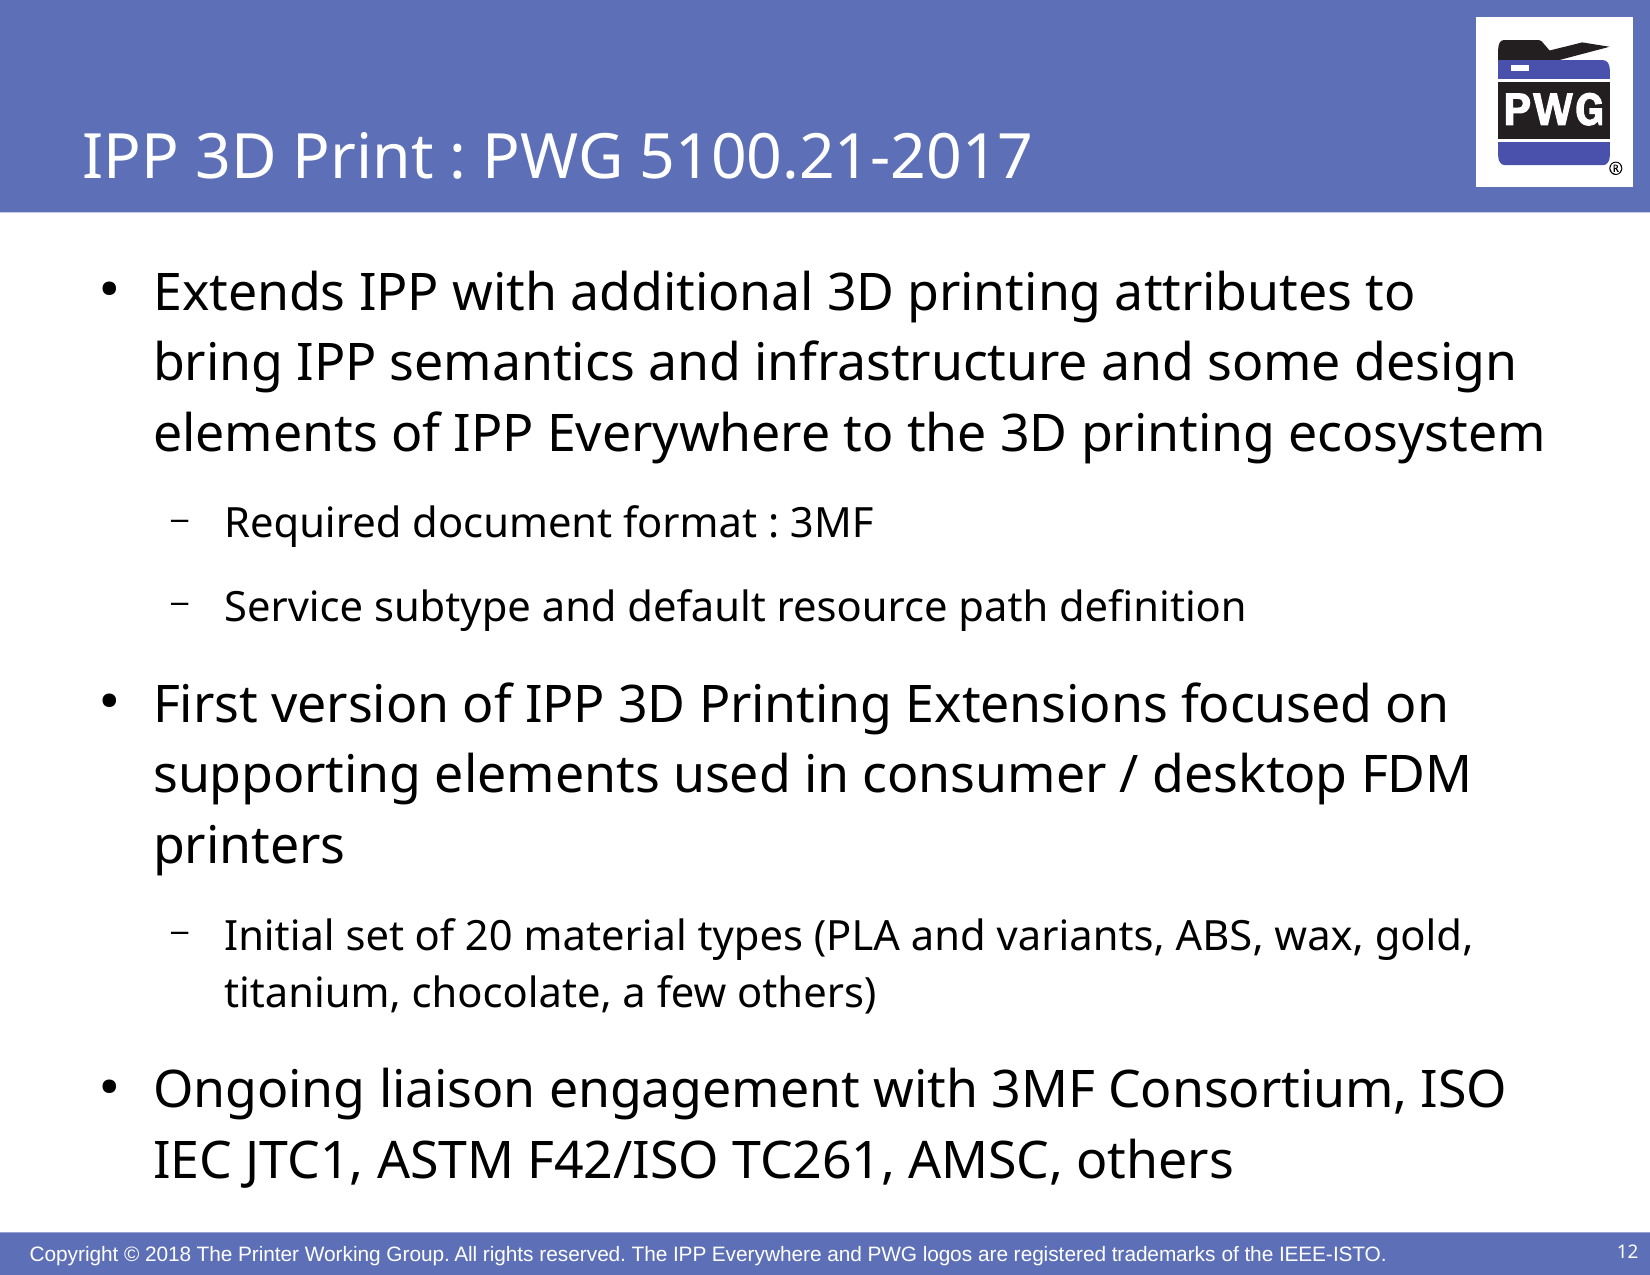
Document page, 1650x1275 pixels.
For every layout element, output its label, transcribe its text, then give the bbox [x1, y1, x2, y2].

list Extends IPP with additional 3D printing attributes to bring IPP semantics and infrastructure and some design elements of IPP Everywhere to the 3D printing ecosystem Required document format : 3MF Service subtype and default resource path definition First version of IPP 3D Printing Extensions focused on supporting elements used in consumer / desktop FDM printers Initial set of 20 material types (PLA and variants, ABS, wax, gold, titanium, chocolate, a few others) Ongoing liaison engagement with 3MF Consortium, ISO IEC JTC1, ASTM F42/ISO TC261, AMSC, others [82, 254, 1568, 1233]
title IPP 3D Print : PWG 5100.21-2017 [82, 8, 1449, 198]
